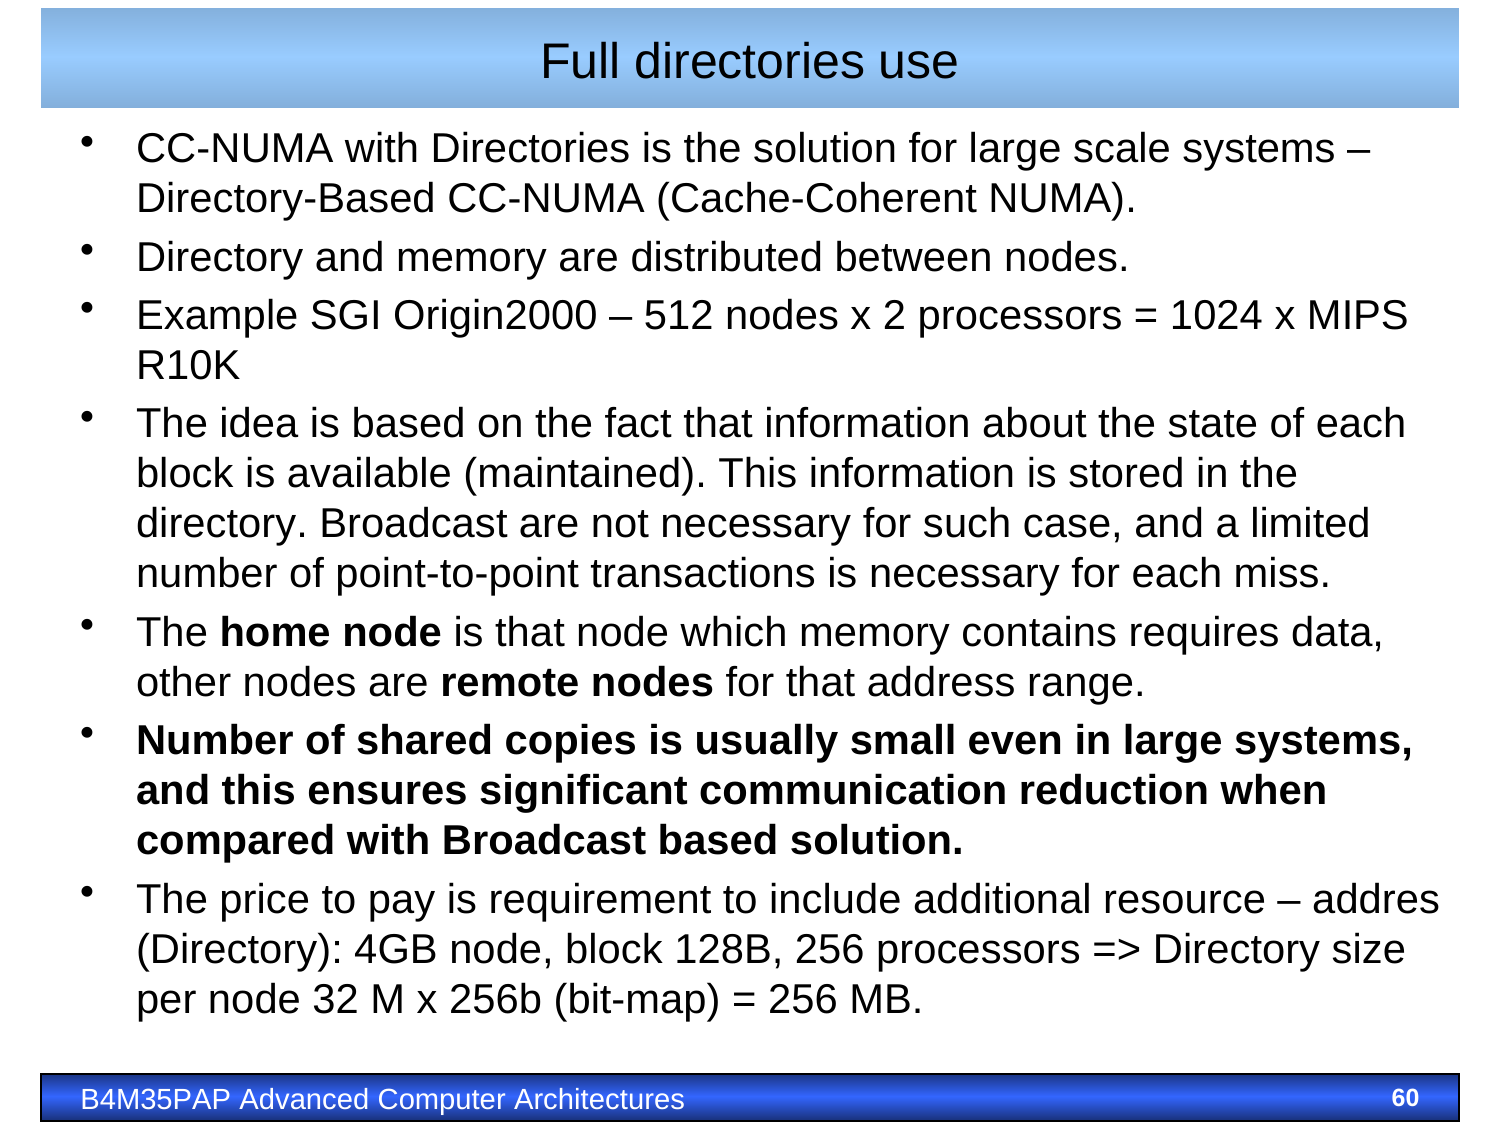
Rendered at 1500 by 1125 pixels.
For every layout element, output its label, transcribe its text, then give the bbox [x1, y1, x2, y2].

title Full directories use [41, 8, 1459, 108]
list CC-NUMA with Directories is the solution for large scale systems – Directory-Based CC-NUMA (Cache-Coherent NUMA). Directory and memory are distributed between nodes. Example SGI Origin2000 – 512 nodes x 2 processors = 1024 x MIPS R10K The idea is based on the fact that information about the state of each block is available (maintained). This information is stored in the directory. Broadcast are not necessary for such case, and a limited number of point-to-point transactions is necessary for each miss. The home node is that node which memory contains requires data, other nodes are remote nodes for that address range. Number of shared copies is usually small even in large systems, and this ensures significant communication reduction when compared with Broadcast based solution. The price to pay is requirement to include additional resource – addres (Directory): 4GB node, block 128B, 256 processors => Directory size per node 32 M x 256b (bit-map) = 256 MB. [64, 113, 1477, 985]
